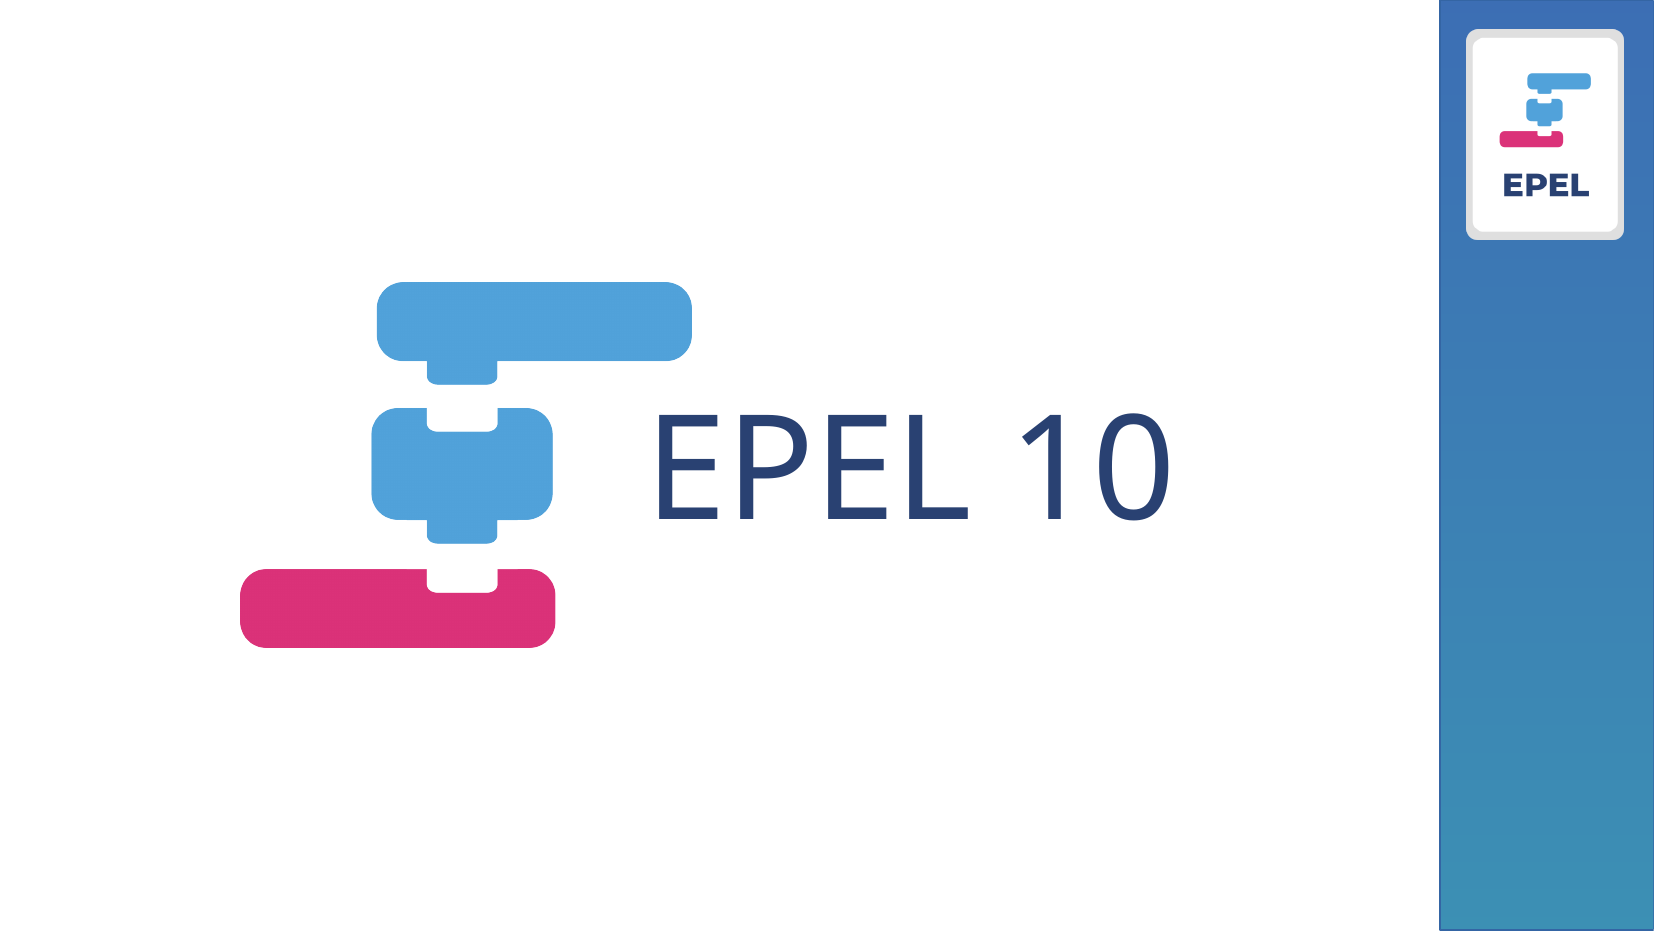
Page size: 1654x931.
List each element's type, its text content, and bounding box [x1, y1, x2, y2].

picture [1466, 29, 1624, 240]
text_box EPEL 10 [692, 366, 1267, 564]
picture [240, 282, 692, 648]
